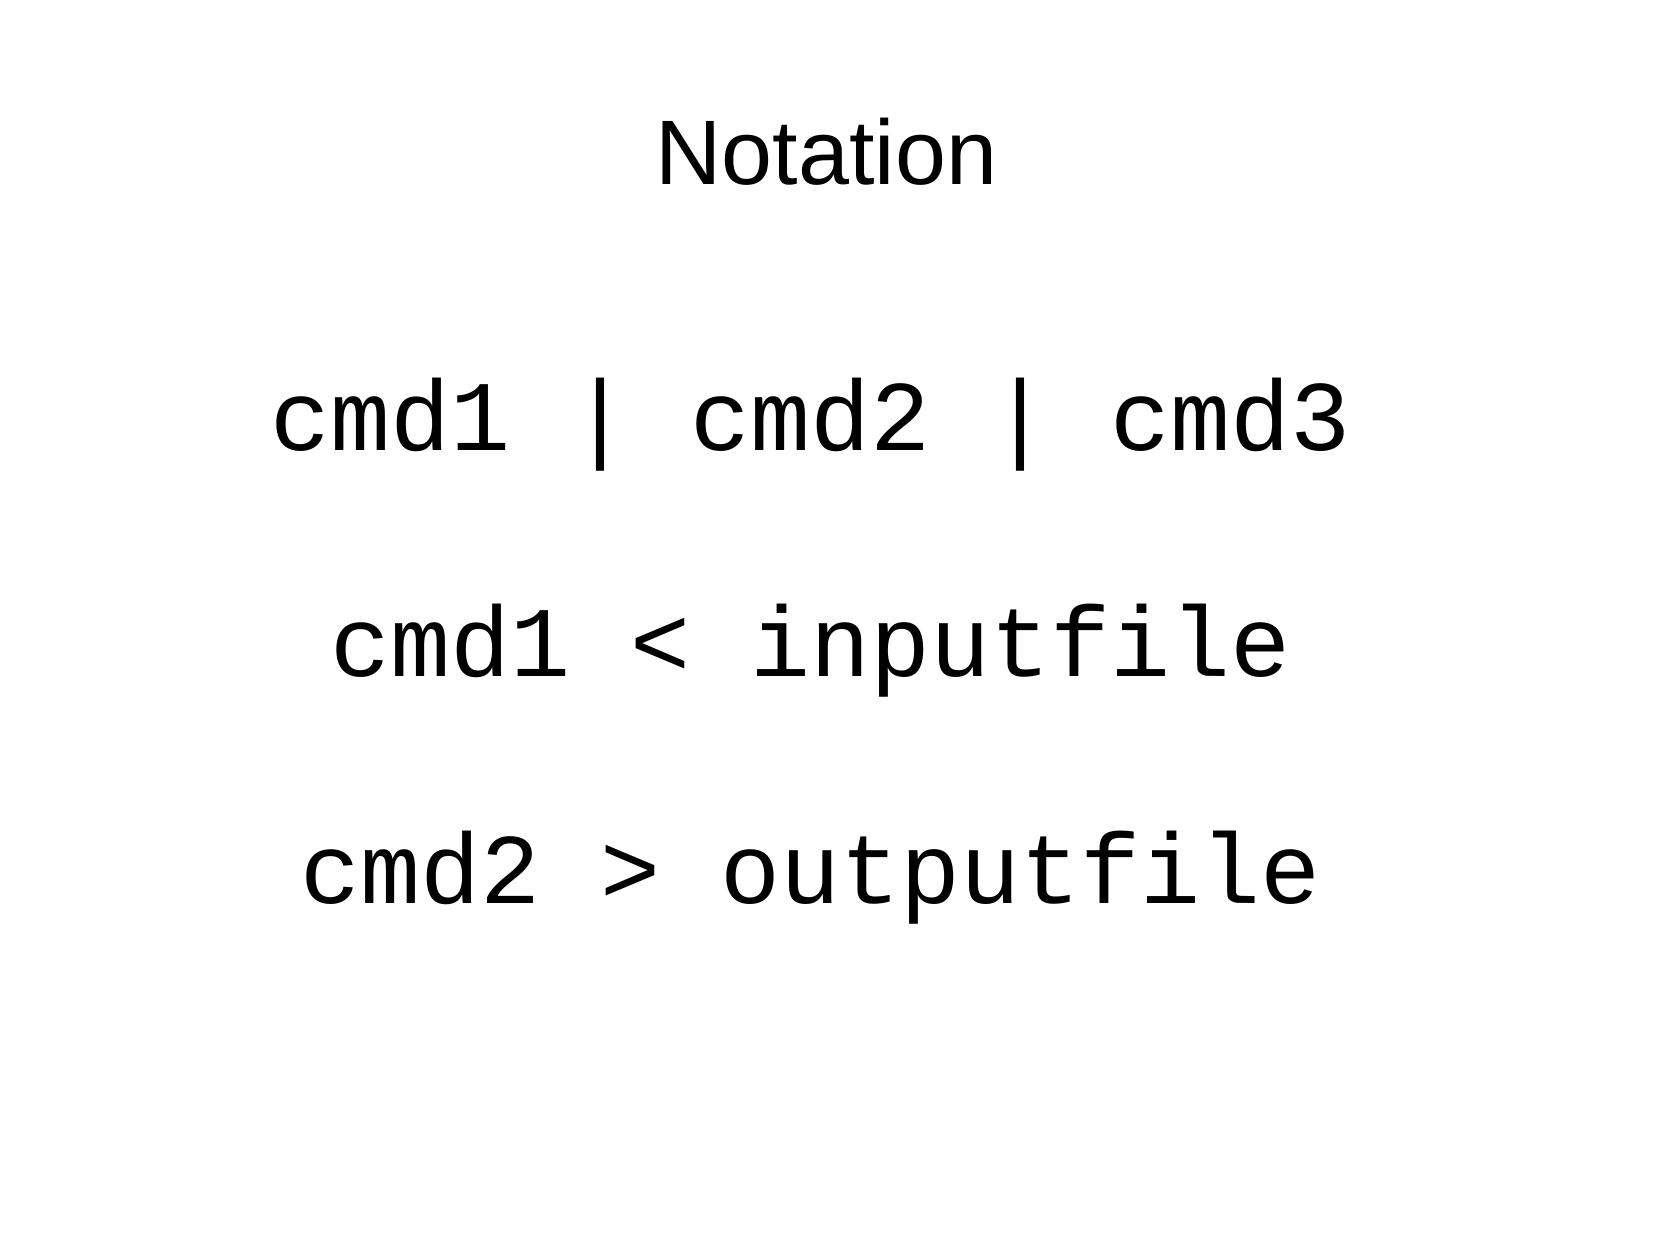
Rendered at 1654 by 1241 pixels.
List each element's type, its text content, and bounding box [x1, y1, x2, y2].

text_box cmd1 | cmd2 | cmd3 cmd1 < inputfile cmd2 > outputfile [82, 290, 1538, 1010]
title Notation [82, 49, 1571, 257]
